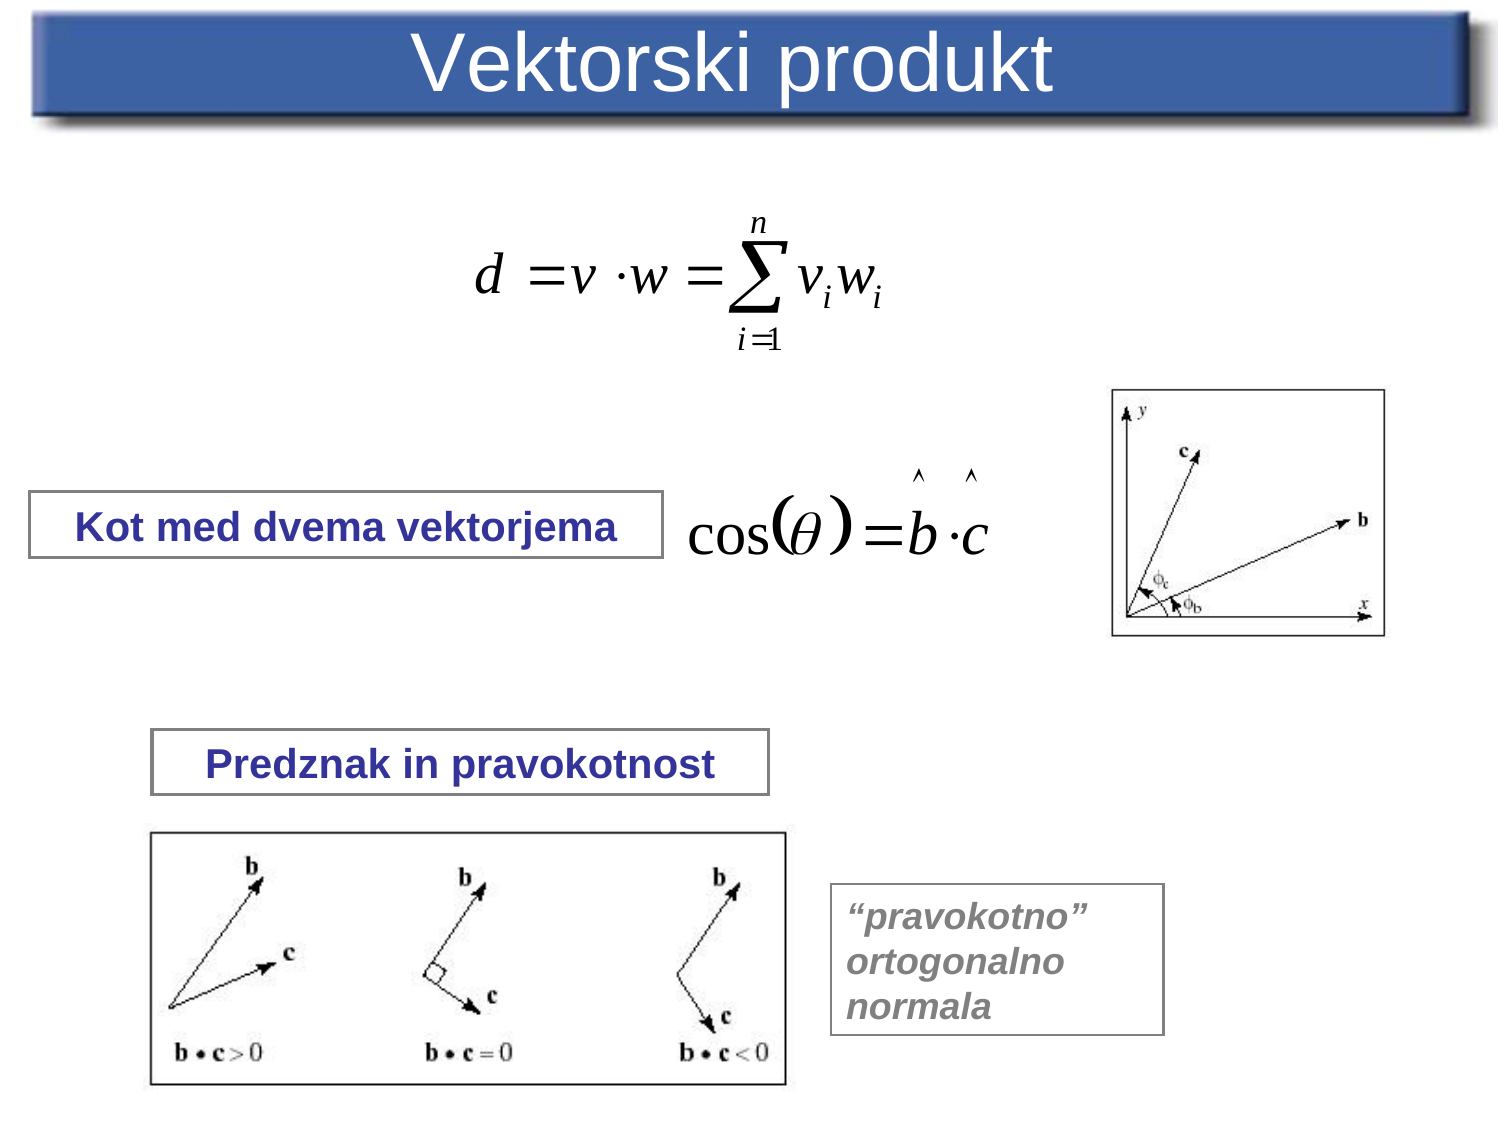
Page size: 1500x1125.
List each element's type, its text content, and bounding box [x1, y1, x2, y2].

picture [143, 823, 798, 1097]
chart [466, 196, 901, 363]
text_box Predznak in pravokotnost [152, 729, 769, 795]
chart [679, 456, 1003, 581]
text_box Kot med dvema vektorjema [29, 491, 663, 558]
text_box Vektorski produkt [395, 0, 1070, 116]
picture [30, 8, 1498, 136]
text_box “pravokotno” ortogonalno normala [831, 884, 1164, 1035]
picture [1106, 385, 1391, 641]
